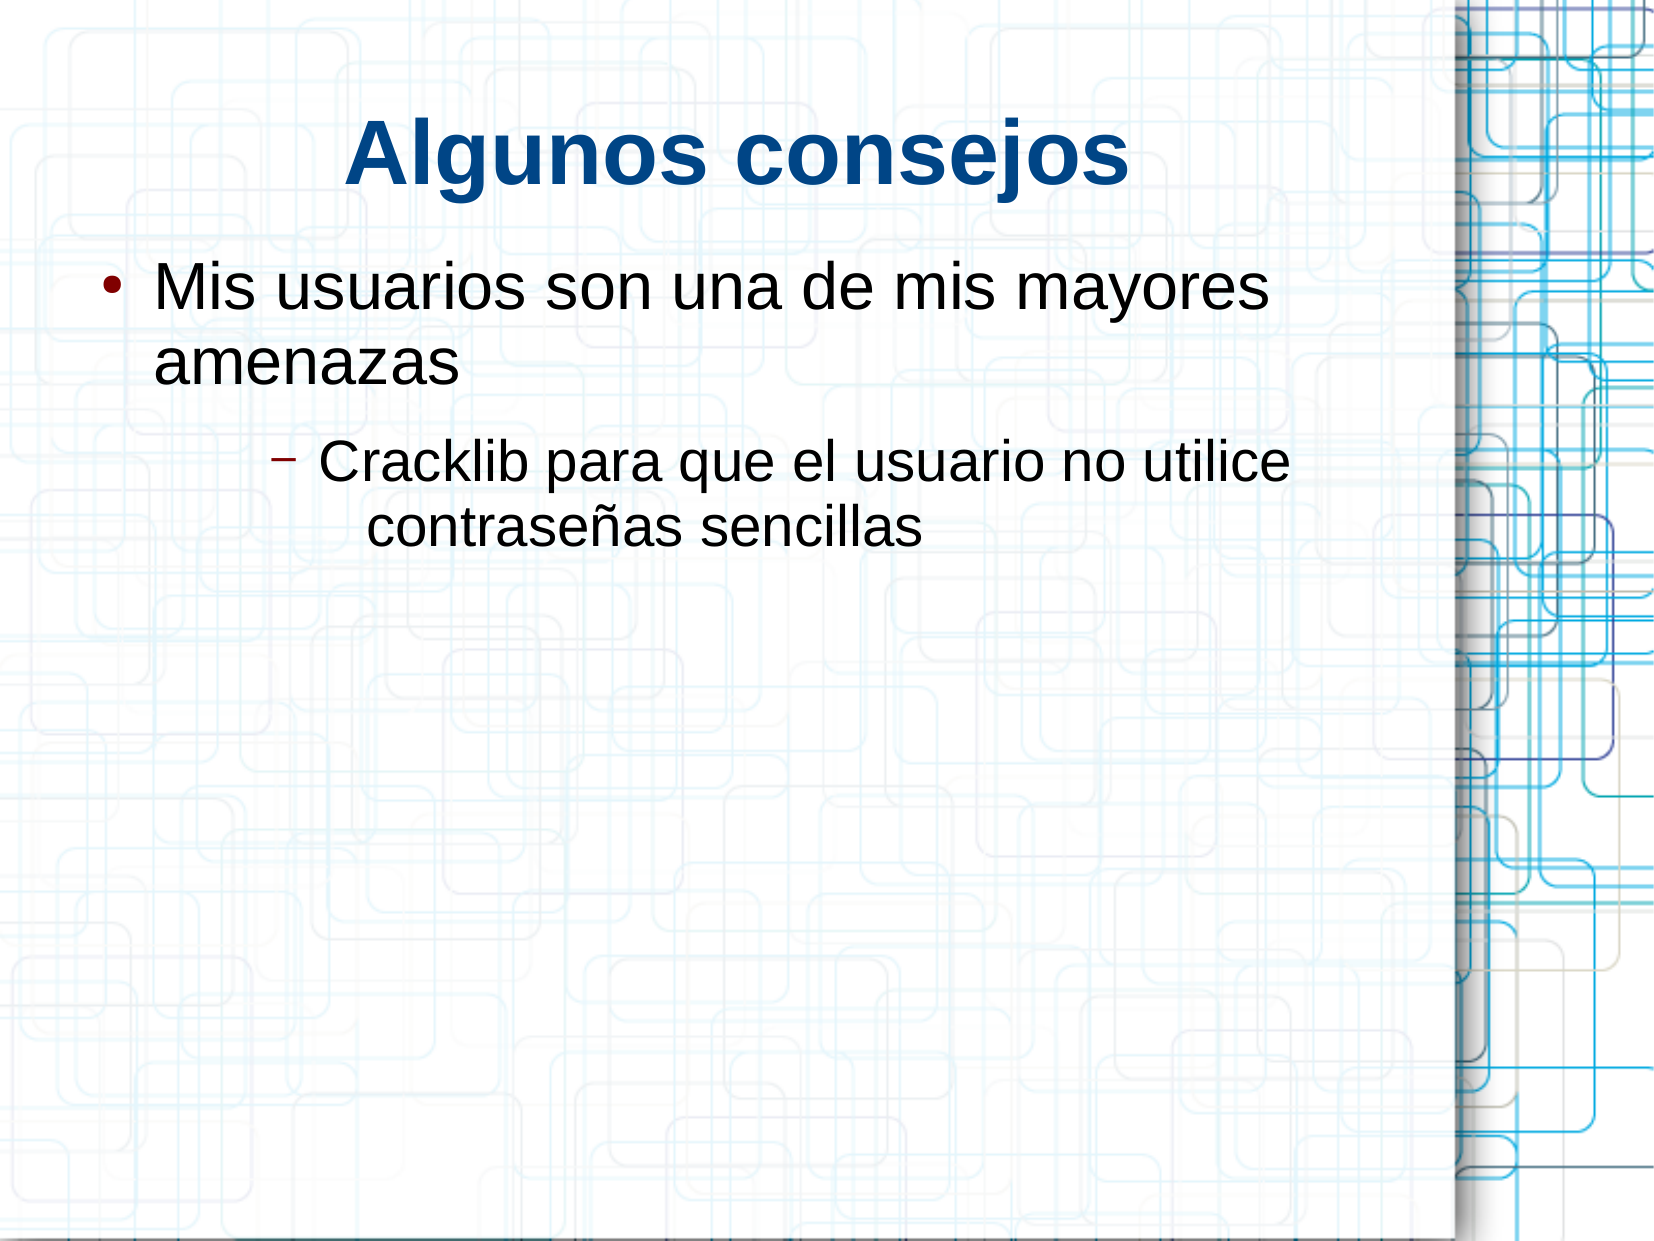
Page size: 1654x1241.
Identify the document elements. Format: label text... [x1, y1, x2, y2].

picture [0, 0, 1654, 1241]
list Mis usuarios son una de mis mayores amenazas Cracklib para que el usuario no utilice contraseñas sencillas [82, 249, 1418, 1054]
title Algunos consejos [59, 56, 1418, 250]
